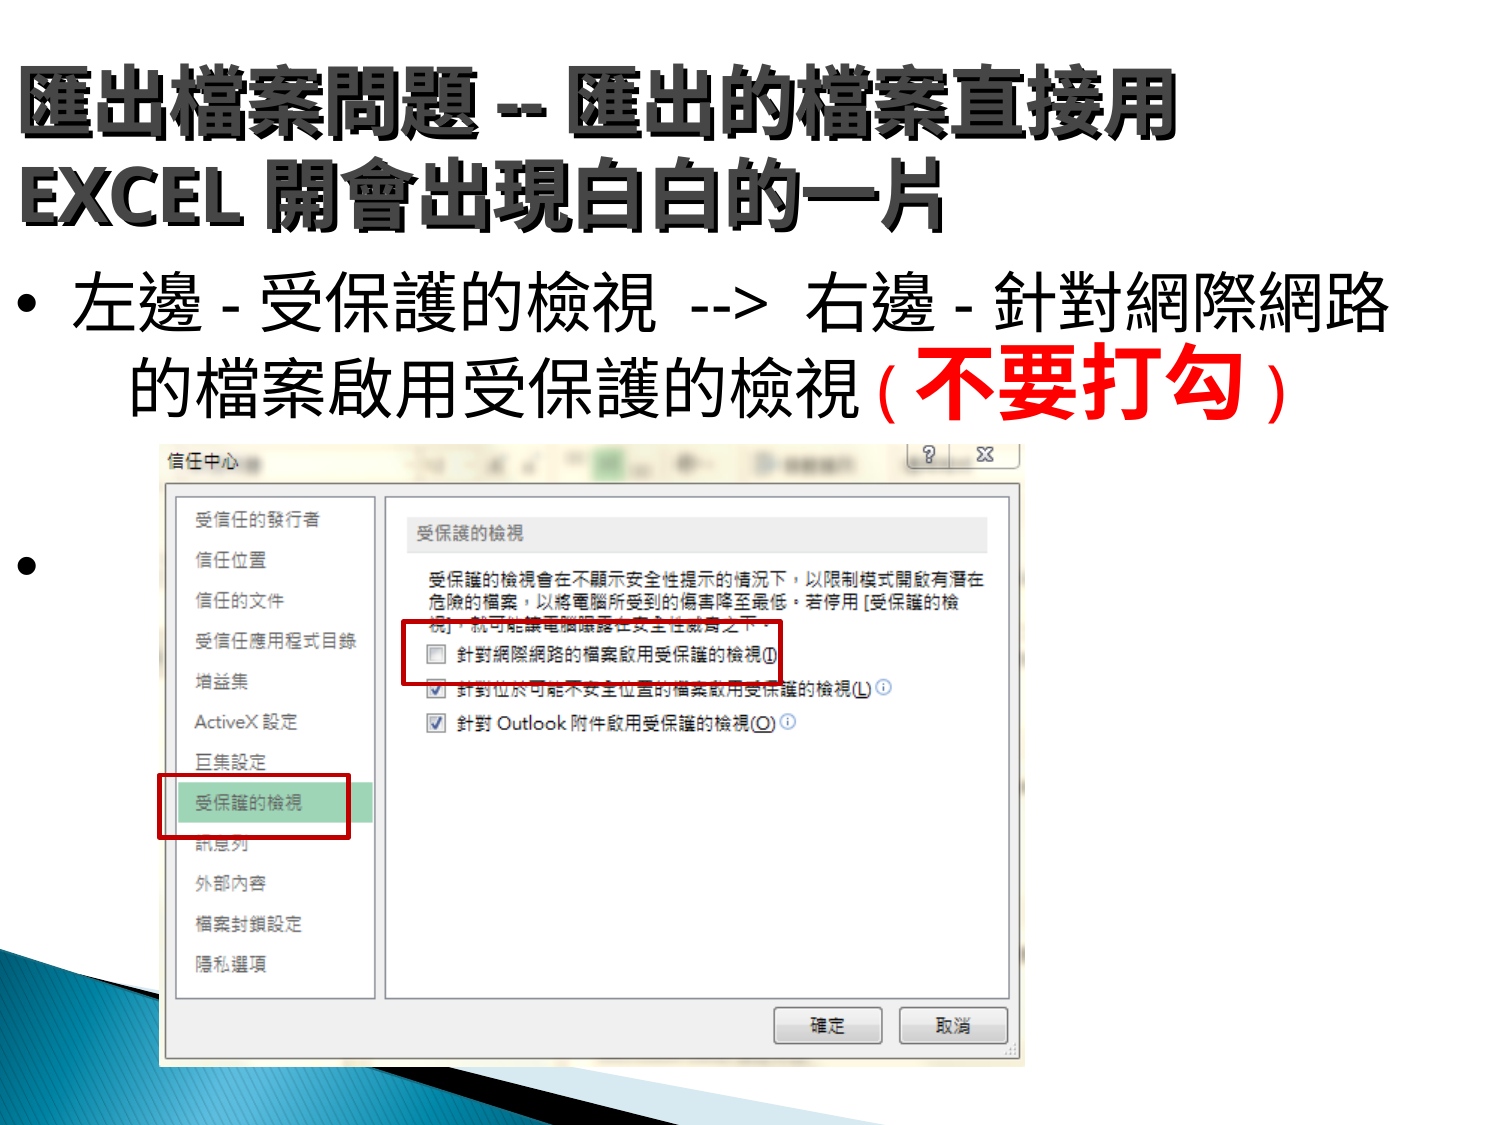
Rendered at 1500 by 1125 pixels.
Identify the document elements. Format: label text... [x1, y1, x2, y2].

picture [159, 444, 1025, 1067]
picture [162, 777, 346, 835]
title 匯出檔案問題--匯出的檔案直接用EXCEL開會出現白白的一片 [0, 45, 1351, 233]
text_box 左邊-受保護的檢視 --> 右邊-針對網際網路的檔案啟用受保護的檢視(不要打勾) [0, 262, 1424, 445]
